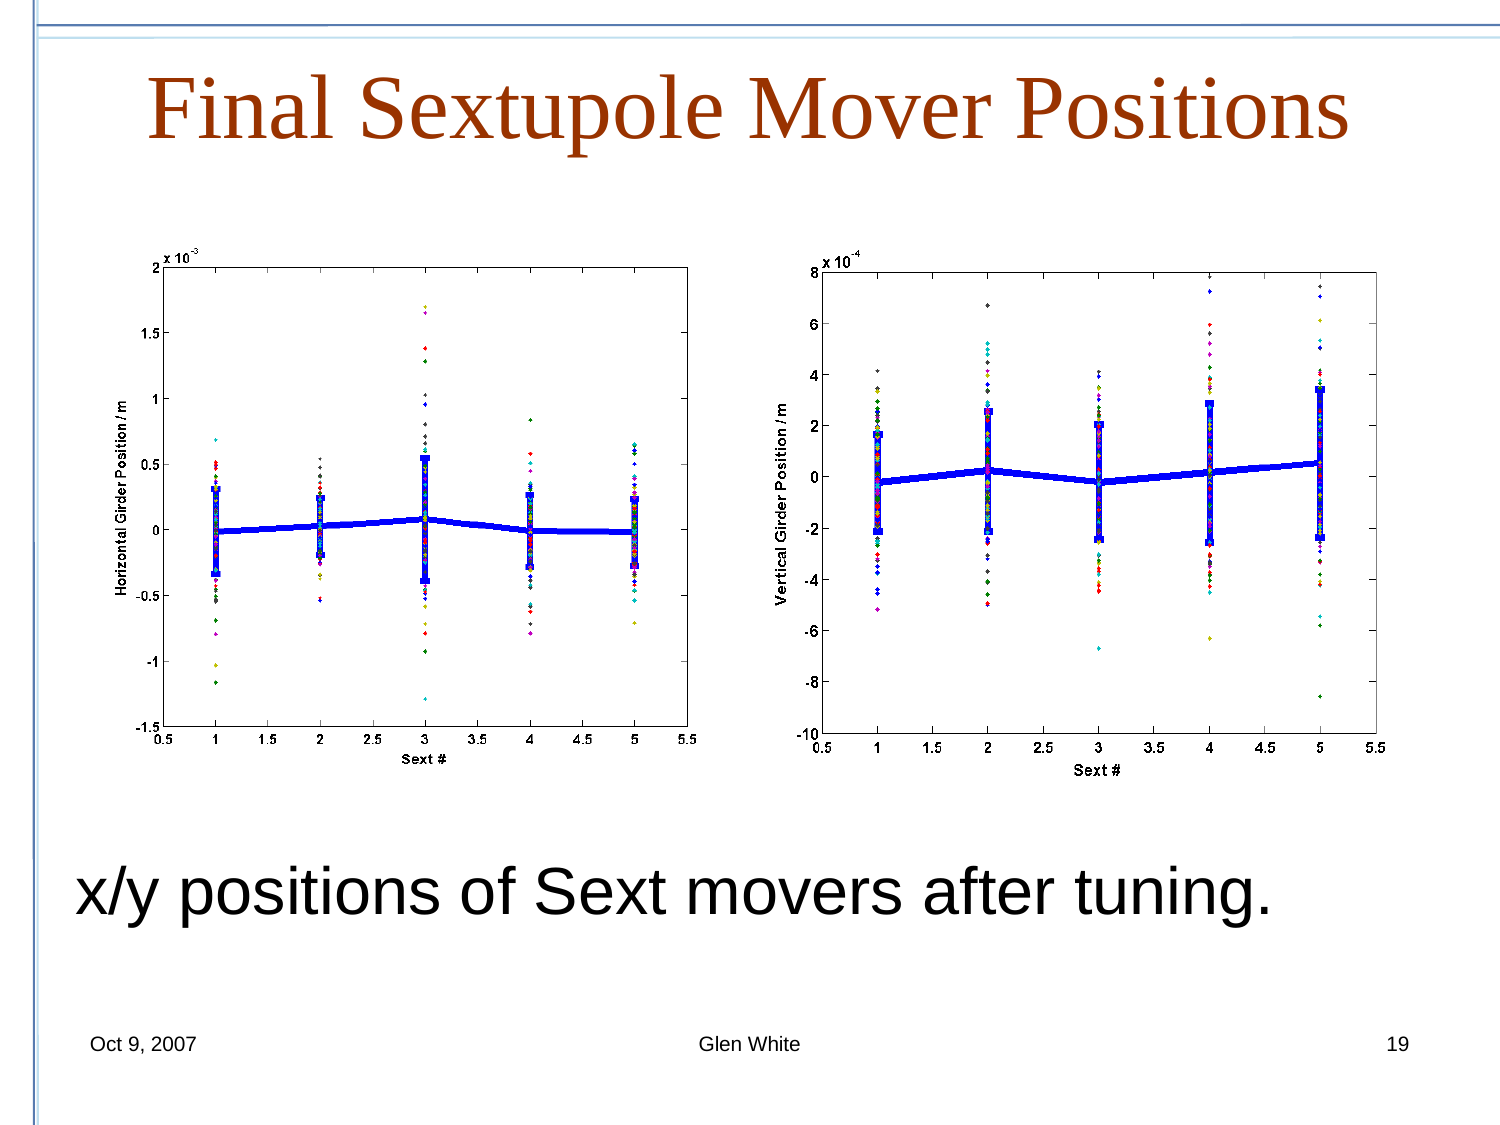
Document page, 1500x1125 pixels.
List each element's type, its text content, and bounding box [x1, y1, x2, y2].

title Final Sextupole Mover Positions [75, 56, 1425, 168]
list x/y positions of Sext movers after tuning. [75, 862, 1425, 991]
picture [75, 224, 1443, 794]
